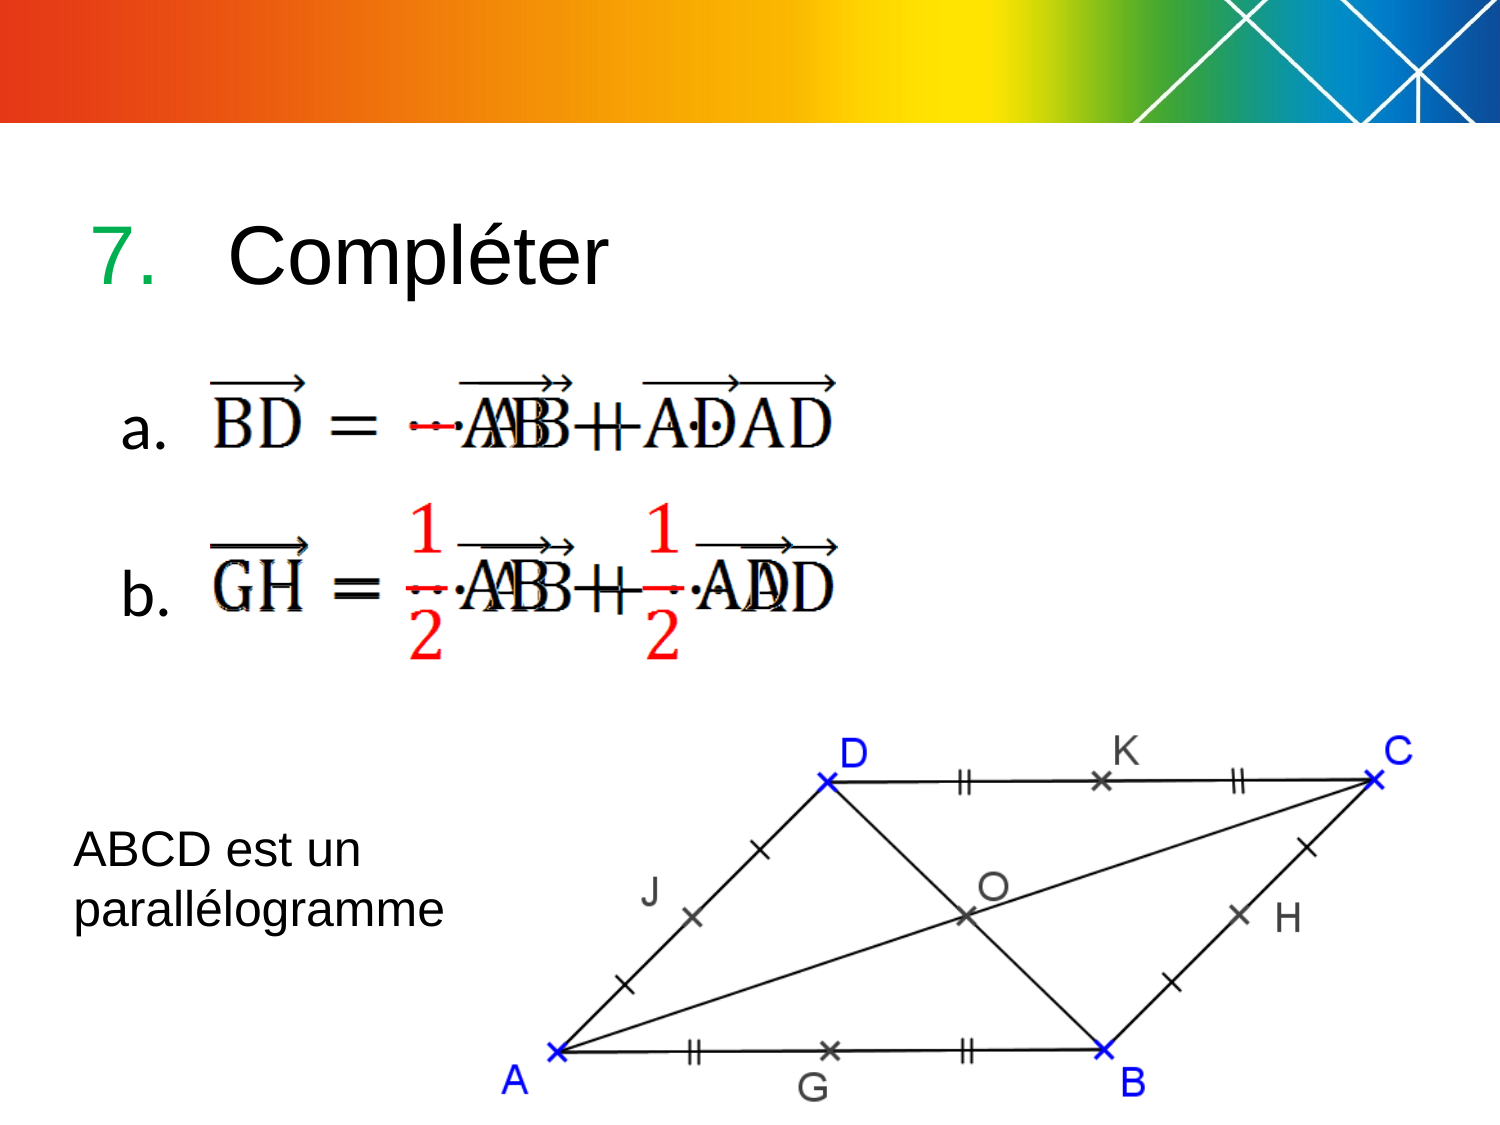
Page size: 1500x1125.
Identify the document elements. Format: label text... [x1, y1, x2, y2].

picture [210, 492, 838, 674]
text_box Compléter [75, 164, 1500, 339]
picture [1340, 0, 1500, 123]
picture [468, 711, 1446, 1125]
text_box ABCD est un parallélogramme [58, 808, 468, 944]
text_box a. b. [105, 374, 661, 717]
picture [210, 363, 836, 478]
picture [0, 0, 1359, 123]
